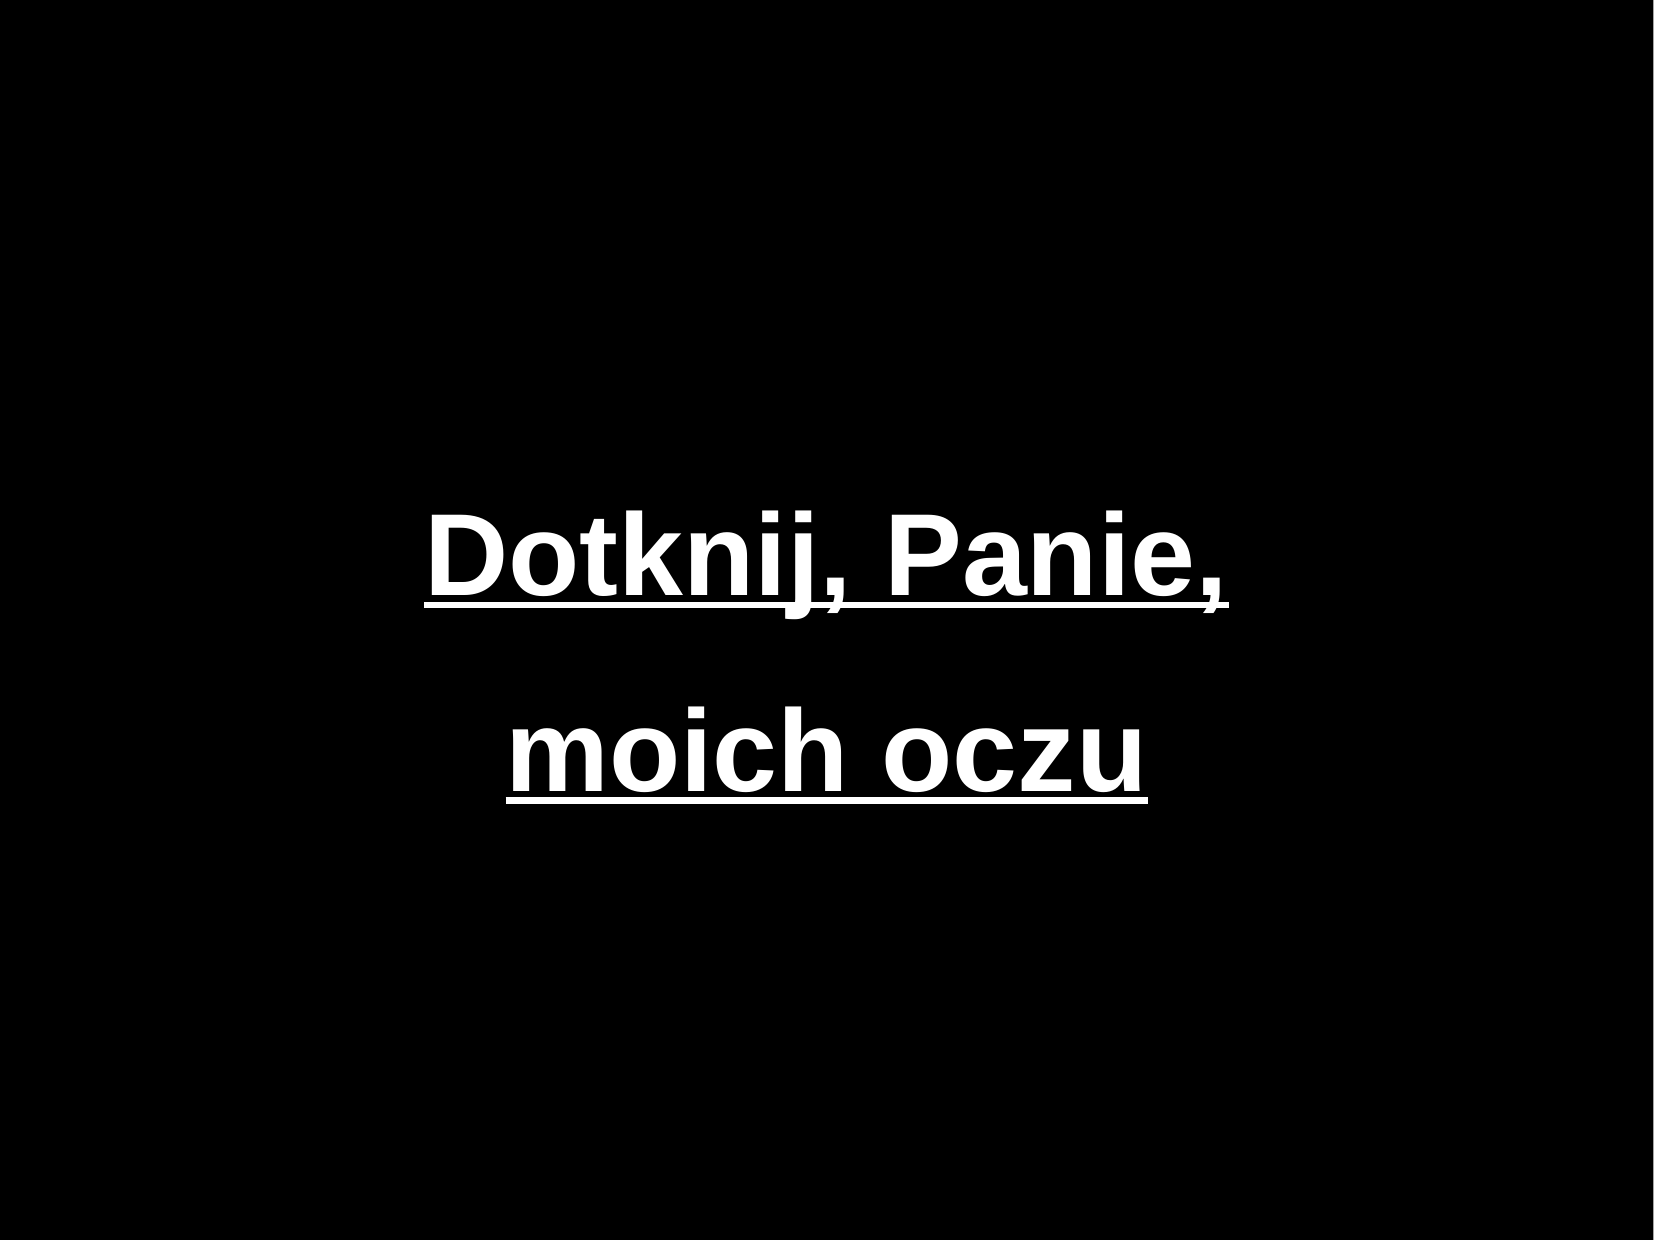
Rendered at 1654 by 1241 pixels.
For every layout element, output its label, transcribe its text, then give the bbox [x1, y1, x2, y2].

subtitle Dotknij, Panie, moich oczu [0, 0, 1654, 1241]
